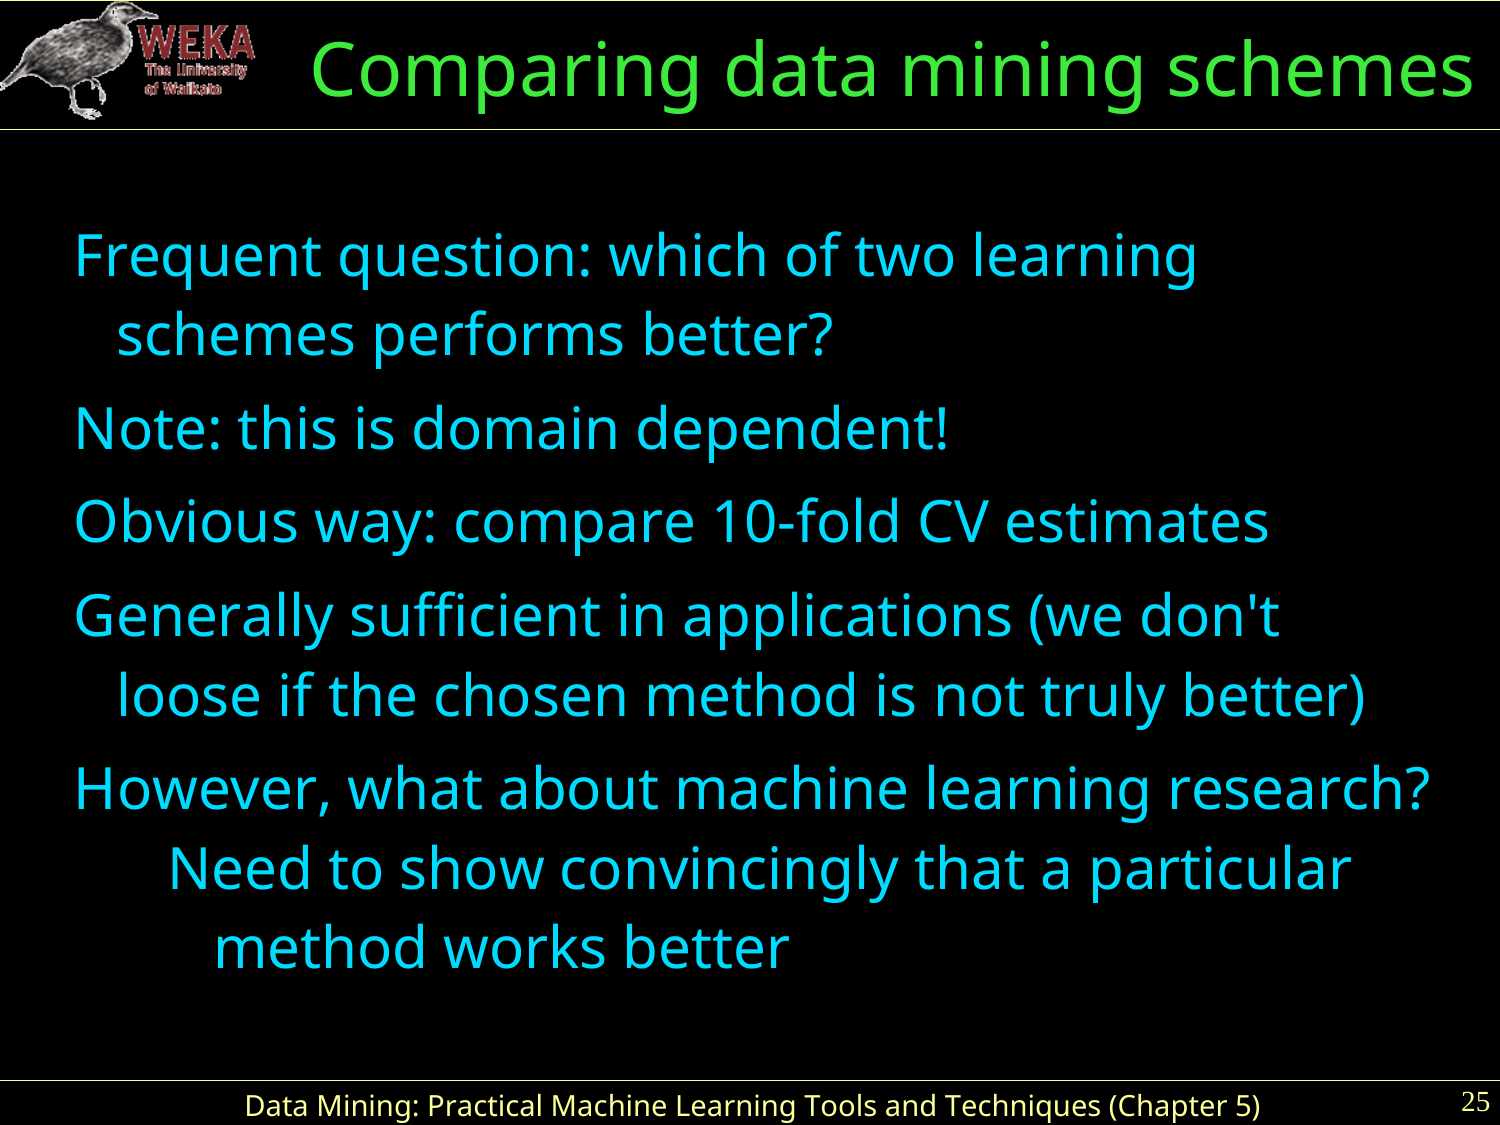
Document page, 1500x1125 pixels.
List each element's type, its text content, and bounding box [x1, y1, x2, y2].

title Comparing data mining schemes [295, 0, 1500, 148]
picture [0, 1, 266, 129]
text_box Frequent question: which of two learning schemes performs better? Note: this is domain dependent! Obvious way: compare 10-fold CV estimates Generally sufficient in applications (we don't loose if the chosen method is not truly better) However, what about machine learning research? Need to show convincingly that a particular method works better [59, 206, 1447, 882]
